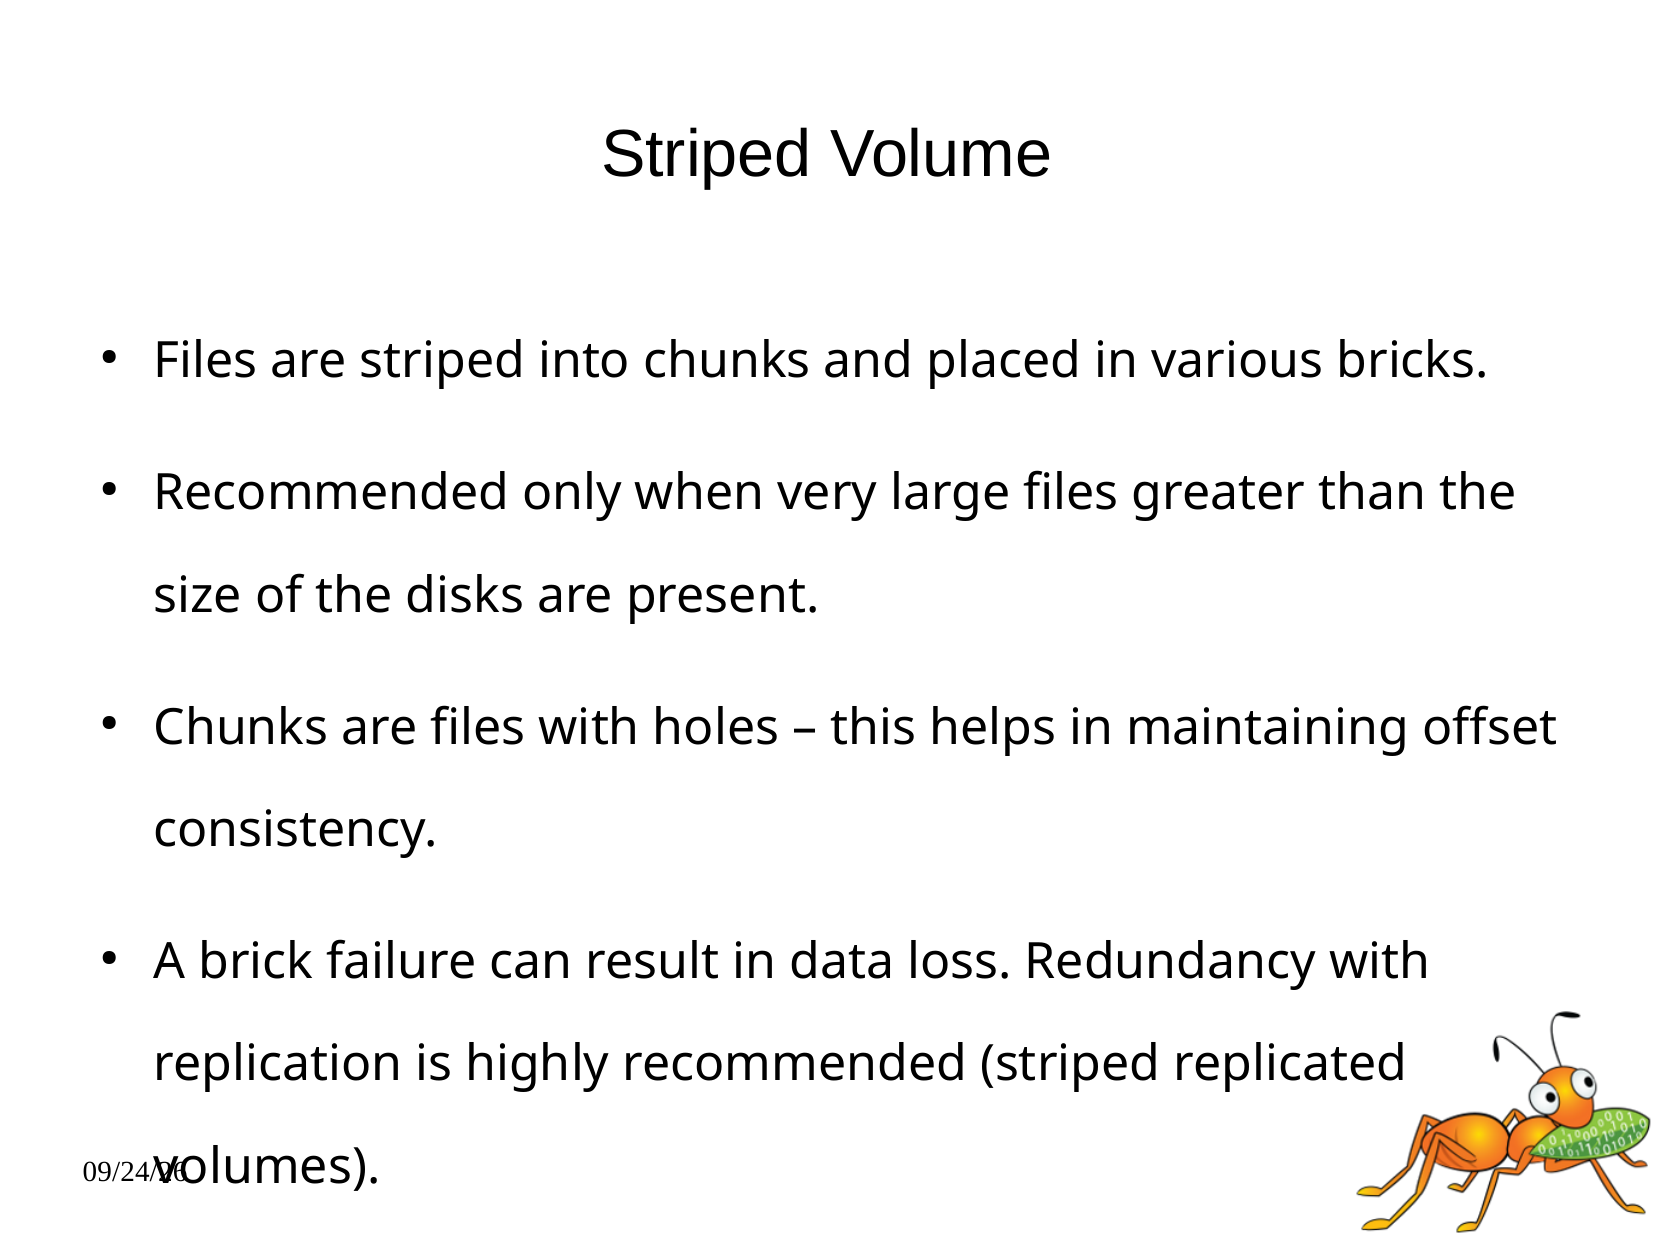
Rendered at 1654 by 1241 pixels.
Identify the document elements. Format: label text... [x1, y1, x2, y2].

title Striped Volume [82, 49, 1571, 257]
picture [1355, 1056, 1369, 1064]
list Files are striped into chunks and placed in various bricks. Recommended only when very large files greater than the size of the disks are present. Chunks are files with holes – this helps in maintaining offset consistency. A brick failure can result in data loss. Redundancy with replication is highly recommended (striped replicated volumes). [82, 290, 1571, 1010]
picture [1353, 1009, 1654, 1235]
